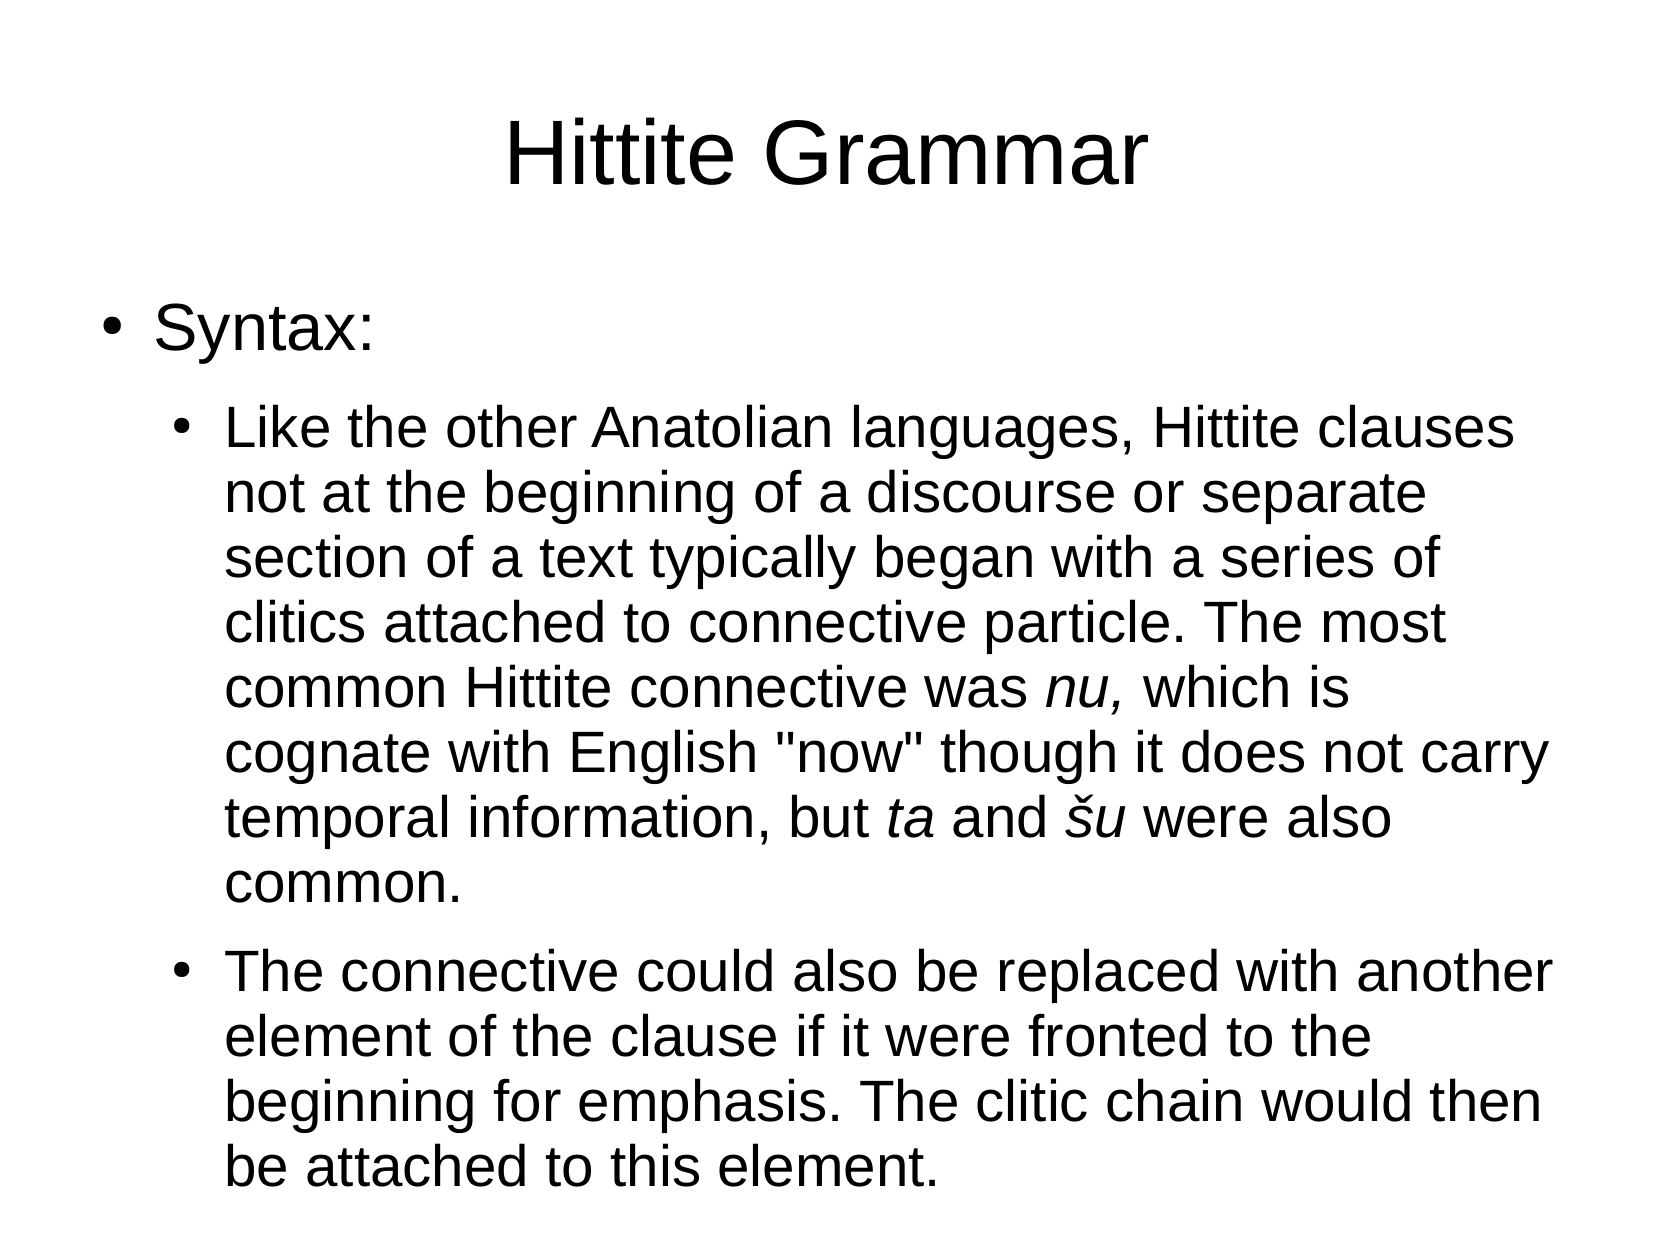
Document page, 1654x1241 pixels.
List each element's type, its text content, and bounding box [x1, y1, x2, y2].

title Hittite Grammar [82, 49, 1571, 257]
list Syntax: Like the other Anatolian languages, Hittite clauses not at the beginning of a discourse or separate section of a text typically began with a series of clitics attached to connective particle. The most common Hittite connective was nu, which is cognate with English "now" though it does not carry temporal information, but ta and šu were also common. The connective could also be replaced with another element of the clause if it were fronted to the beginning for emphasis. The clitic chain would then be attached to this element. [82, 290, 1571, 1196]
